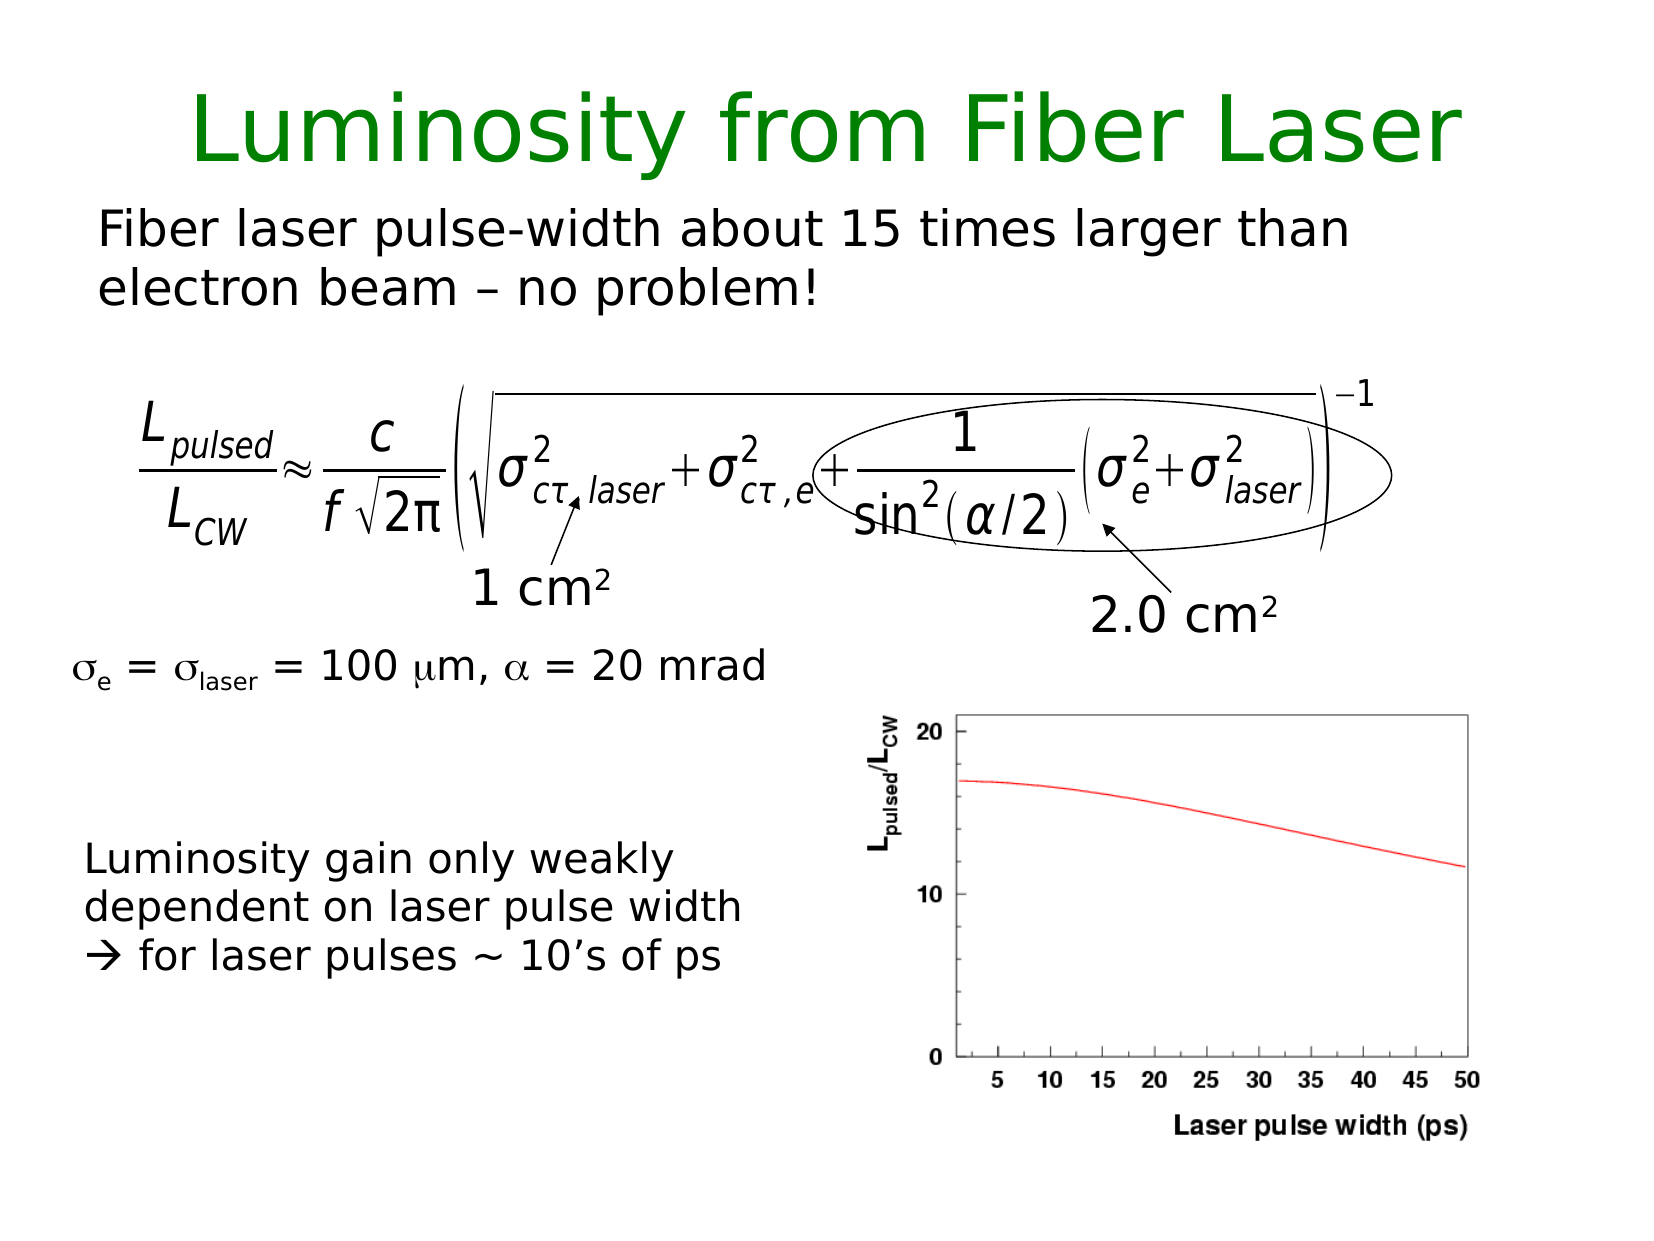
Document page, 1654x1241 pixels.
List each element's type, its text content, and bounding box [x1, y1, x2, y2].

chart [1133, 483, 1392, 555]
picture [854, 647, 1536, 1159]
text_box e = laser = 100 m,  = 20 mrad [56, 633, 796, 705]
text_box 2.0 cm2 [1074, 578, 1295, 647]
title Luminosity from Fiber Laser [124, 0, 1530, 260]
text_box Fiber laser pulse-width about 15 times larger than electron beam – no problem! [82, 192, 1503, 325]
text_box 1 cm2 [455, 551, 628, 625]
chart [124, 372, 1392, 555]
chart [814, 401, 1390, 550]
text_box Luminosity gain only weakly dependent on laser pulse width  for laser pulses ~ 10’s of ps [68, 826, 830, 988]
